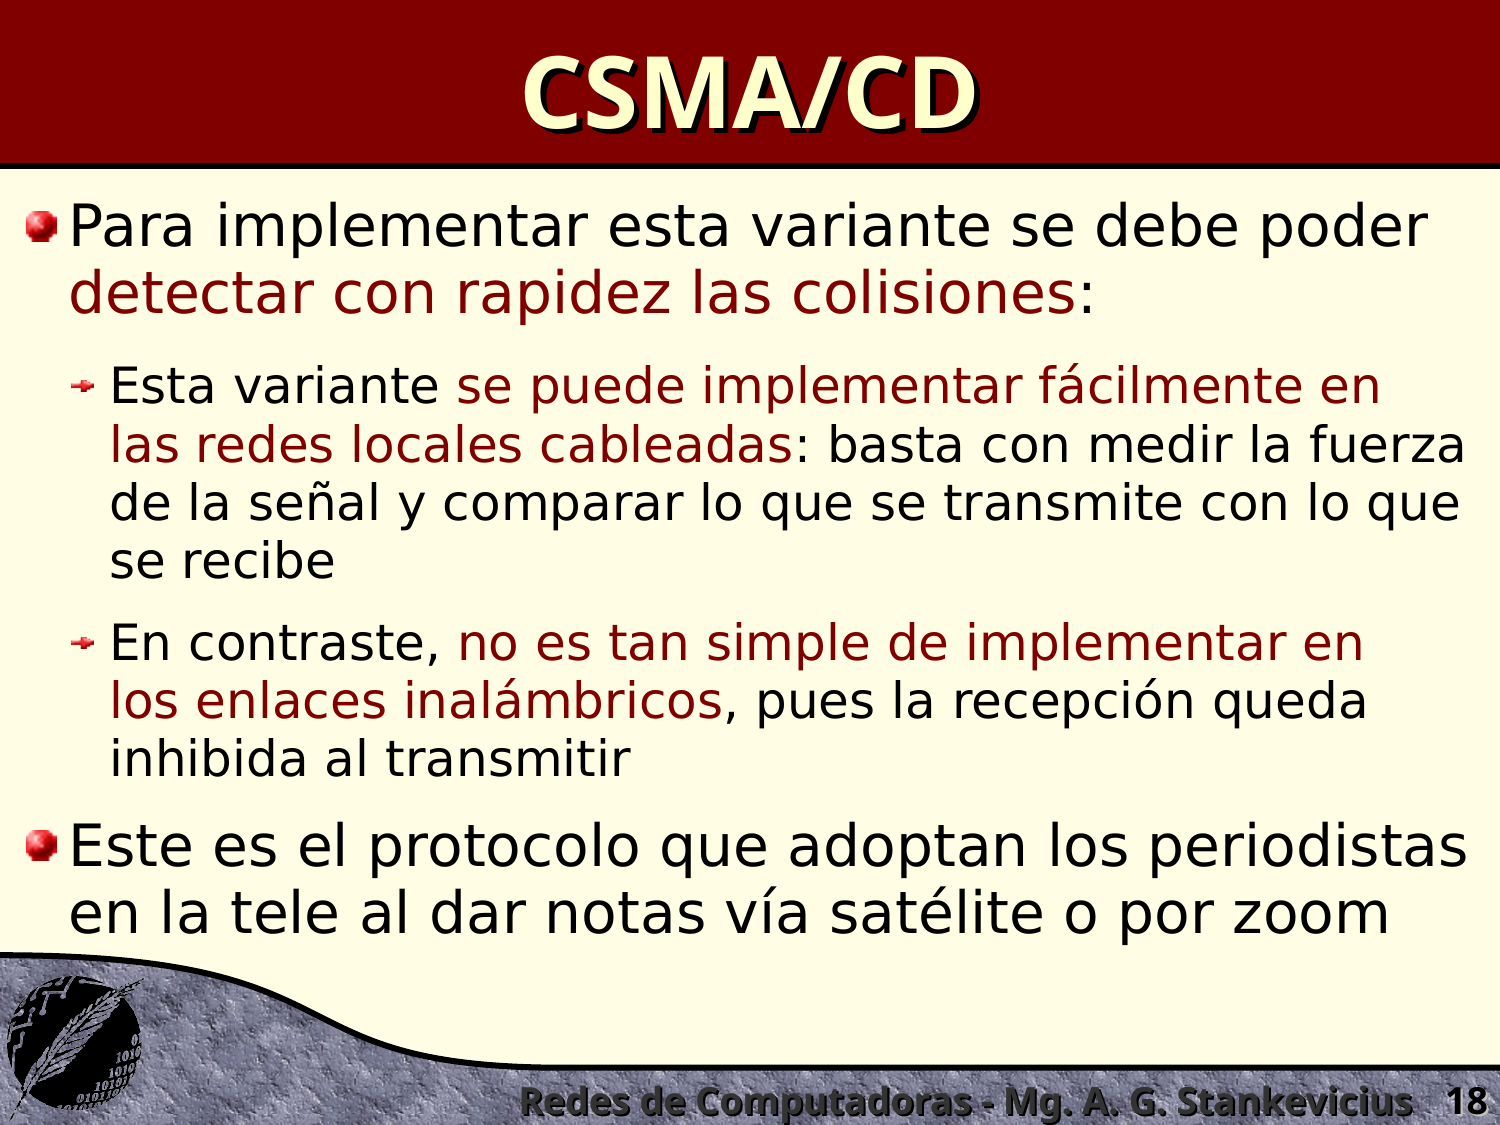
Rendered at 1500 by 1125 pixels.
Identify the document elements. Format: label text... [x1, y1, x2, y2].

picture [790, 1100, 795, 1110]
list Para implementar esta variante se debe poder detectar con rapidez las colisiones: Esta variante se puede implementar fácilmente en las redes locales cableadas: basta con medir la fuerza de la señal y comparar lo que se transmite con lo que se recibe En contraste, no es tan simple de implementar en los enlaces inalámbricos, pues la recepción queda inhibida al transmitir Este es el protocolo que adoptan los periodistas en la tele al dar notas vía satélite o por zoom [11, 192, 1486, 948]
title CSMA/CD [15, 5, 1485, 160]
picture [0, 959, 1500, 1125]
picture [1047, 1100, 1054, 1110]
